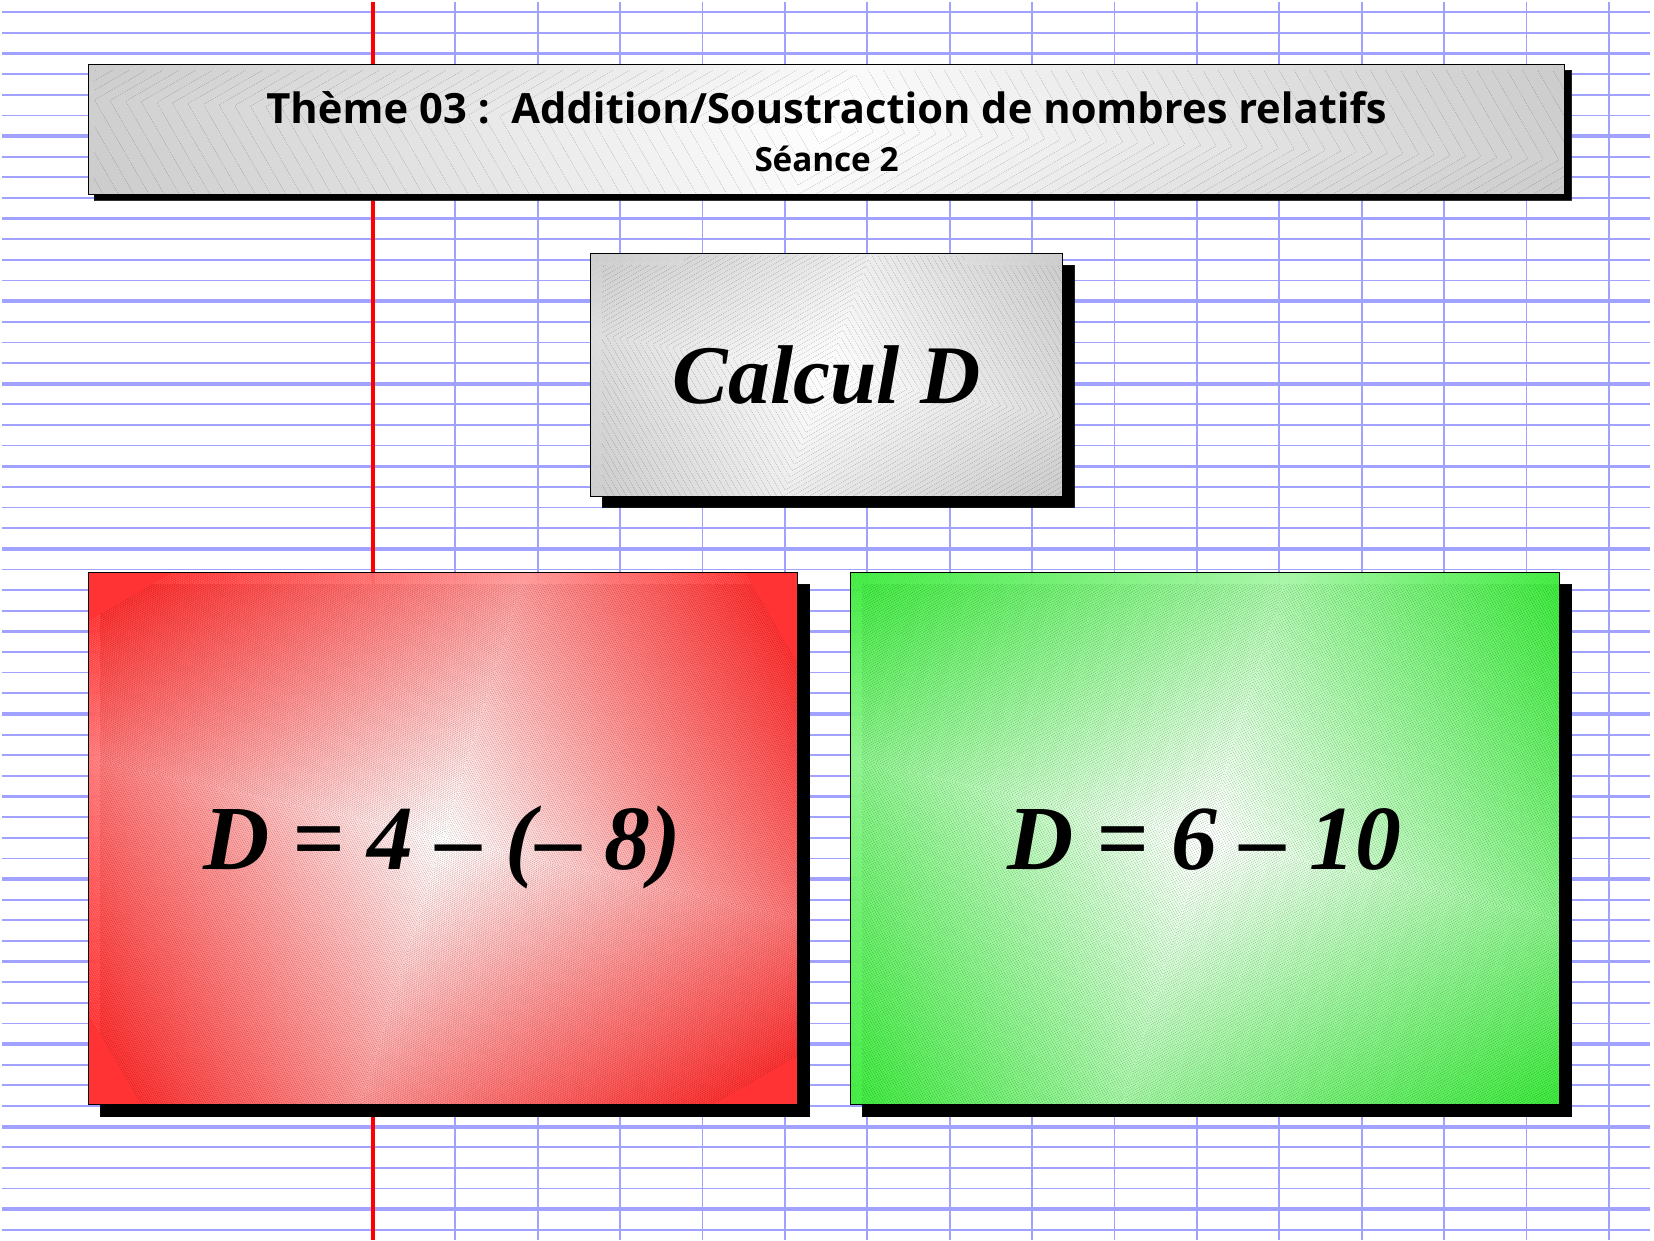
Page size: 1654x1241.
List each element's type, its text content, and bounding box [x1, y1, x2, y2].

text_box D = 6 – 10 [850, 572, 1560, 1105]
text_box D = 4 – (– 8) [88, 572, 798, 1105]
picture [0, 0, 1654, 1241]
text_box Calcul D [590, 253, 1063, 497]
text_box Thème 03 : Addition/Soustraction de nombres relatifs Séance 2 [88, 64, 1565, 195]
